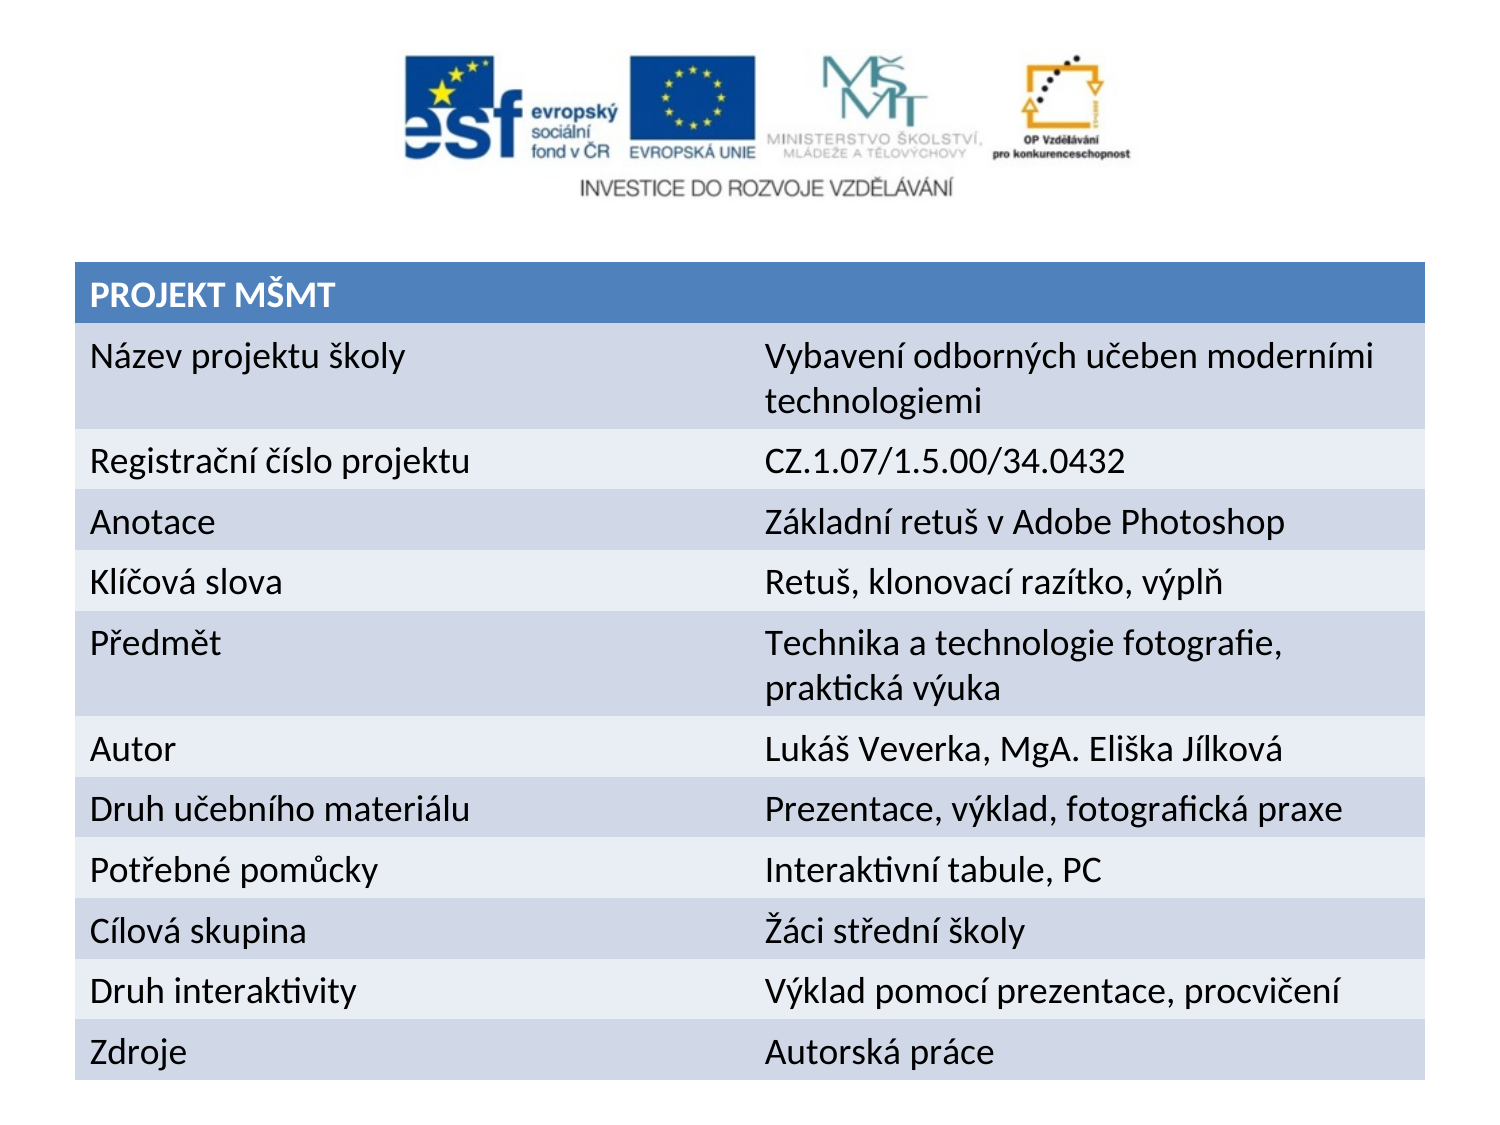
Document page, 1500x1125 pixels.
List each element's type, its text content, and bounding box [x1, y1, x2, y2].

table_cell Vybavení odborných učeben moderními technologiemi [750, 323, 1425, 429]
table_cell Předmět [75, 611, 750, 716]
table_cell Anotace [75, 489, 750, 550]
table_cell Interaktivní tabule, PC [750, 837, 1425, 898]
table_cell Žáci střední školy [750, 898, 1425, 959]
table_cell Název projektu školy [75, 323, 750, 429]
table_cell Výklad pomocí prezentace, procvičení [750, 959, 1425, 1019]
picture [395, 49, 1140, 208]
table_cell Zdroje [75, 1019, 750, 1080]
table_cell Cílová skupina [75, 898, 750, 959]
table_cell Druh interaktivity [75, 959, 750, 1019]
table_cell Druh učebního materiálu [75, 777, 750, 837]
table_cell Klíčová slova [75, 550, 750, 611]
table_cell Potřebné pomůcky [75, 837, 750, 898]
table_cell CZ.1.07/1.5.00/34.0432 [750, 429, 1425, 489]
table_cell Autorská práce [750, 1019, 1425, 1080]
table_cell Prezentace, výklad, fotografická praxe [750, 777, 1425, 837]
table_header PROJEKT MŠMT [75, 262, 750, 323]
table_cell Lukáš Veverka, MgA. Eliška Jílková [750, 716, 1425, 777]
table_cell Retuš, klonovací razítko, výplň [750, 550, 1425, 611]
table_cell Základní retuš v Adobe Photoshop [750, 489, 1425, 550]
table_header [750, 262, 1425, 323]
table_cell Technika a technologie fotografie, praktická výuka [750, 611, 1425, 716]
table_cell Autor [75, 716, 750, 777]
table_cell Registrační číslo projektu [75, 429, 750, 489]
